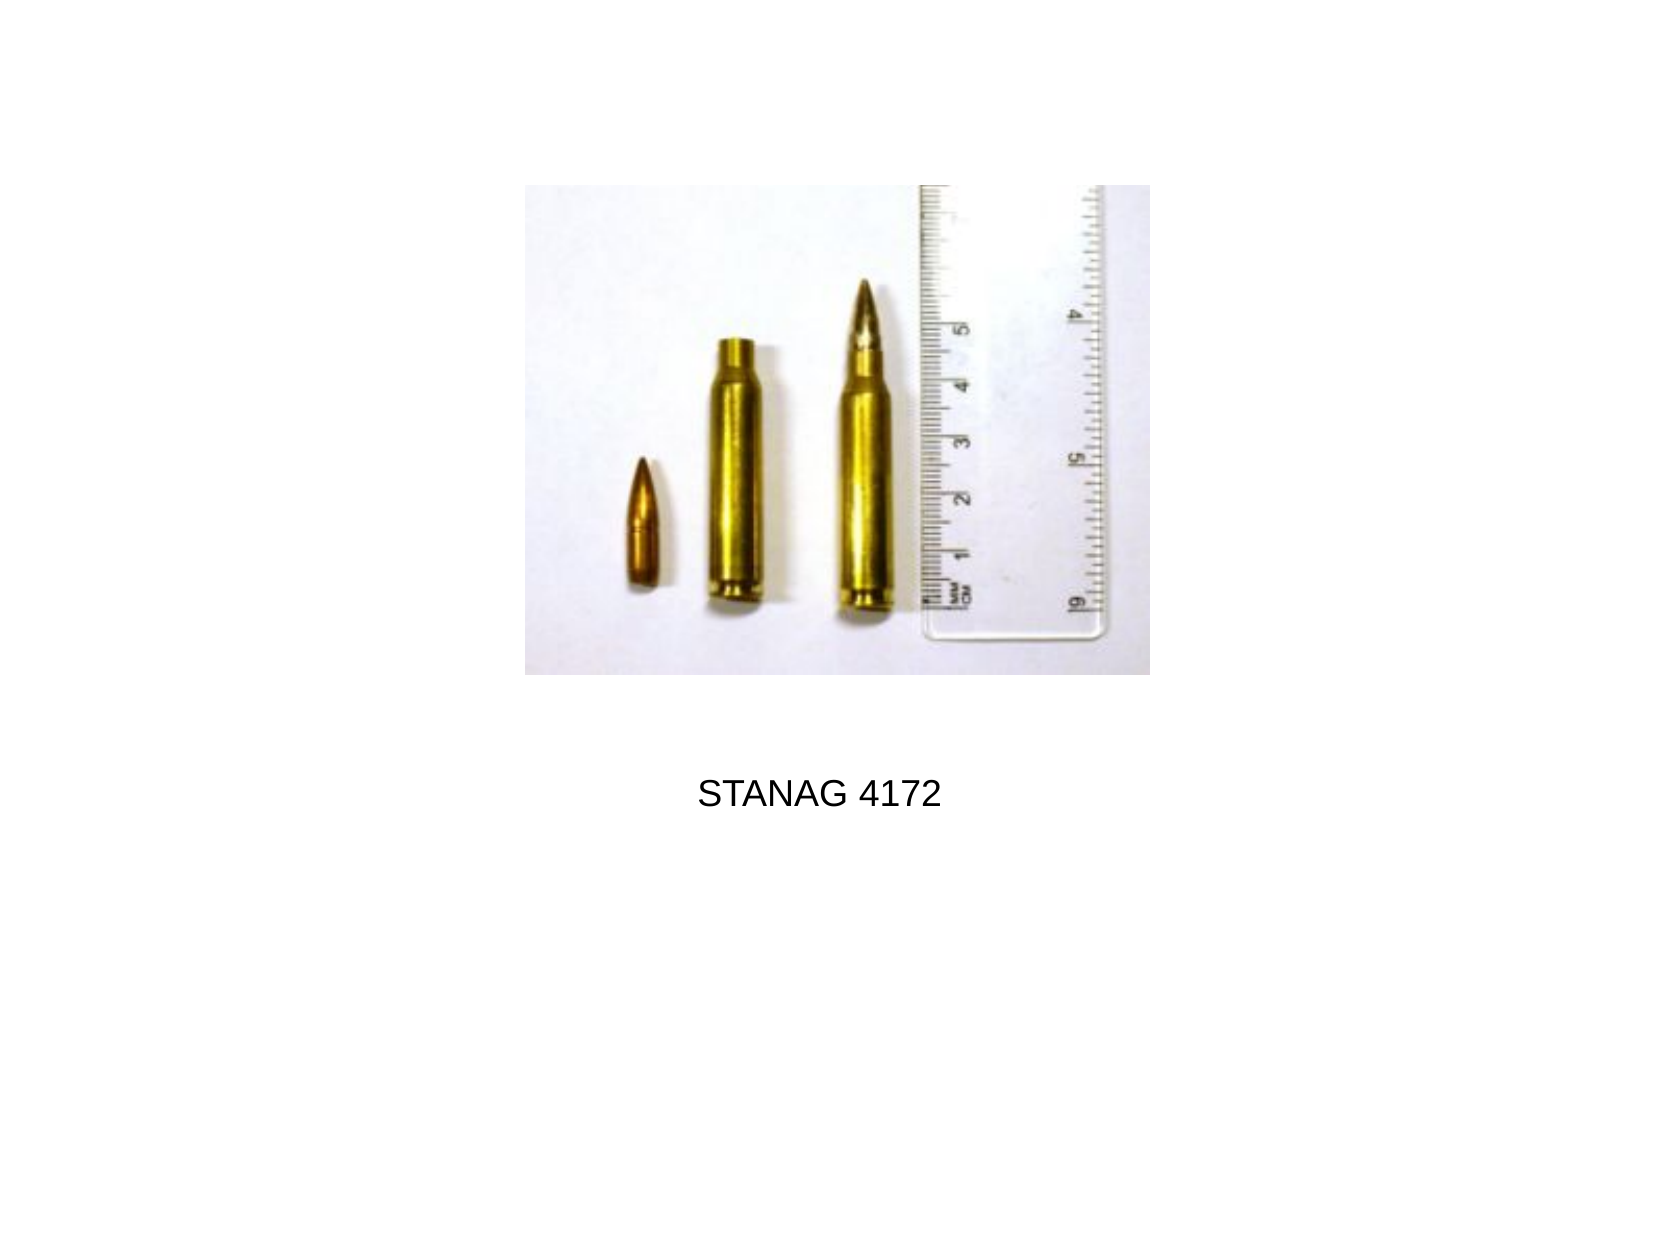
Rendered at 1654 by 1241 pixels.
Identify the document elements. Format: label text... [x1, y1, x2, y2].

picture [525, 185, 1150, 676]
text_box STANAG 4172 [525, 765, 1141, 822]
